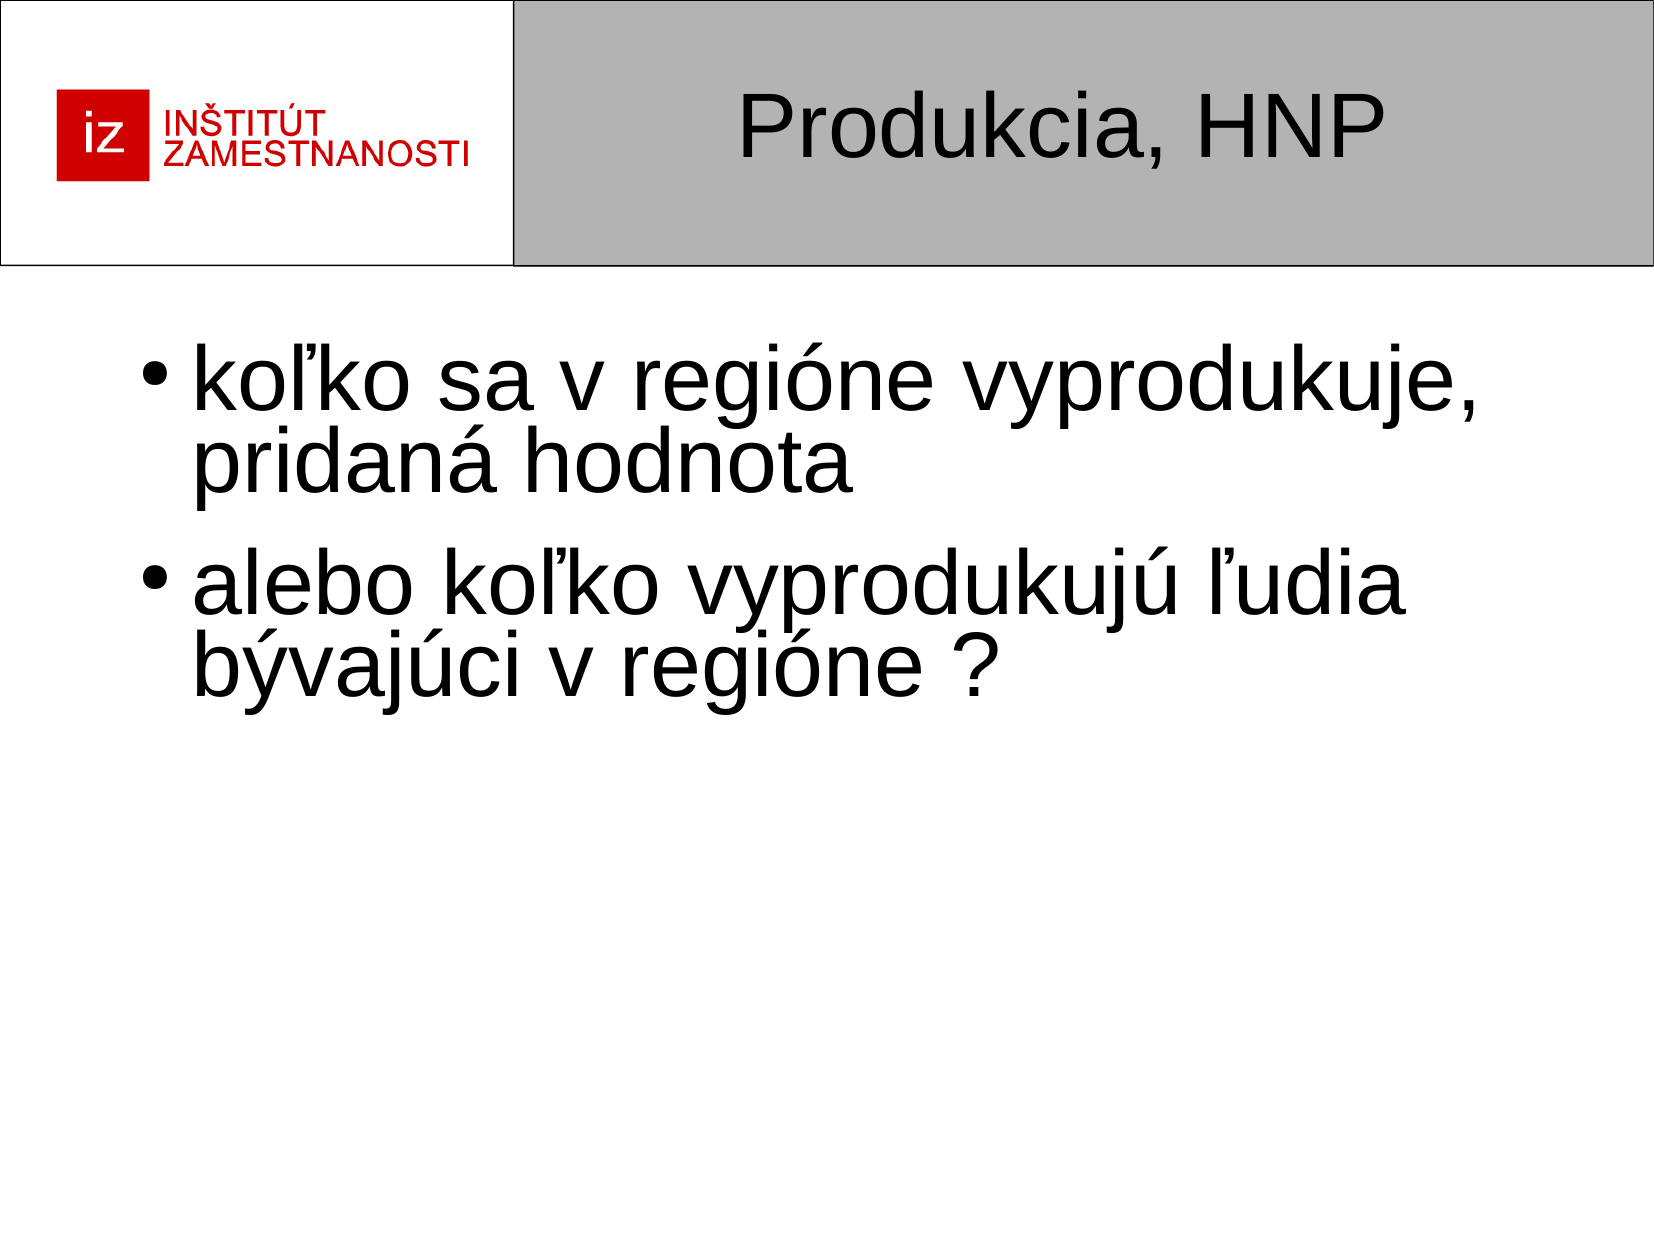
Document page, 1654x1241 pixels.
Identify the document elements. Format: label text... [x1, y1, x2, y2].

picture [5, 8, 512, 257]
list koľko sa v regióne vyprodukuje, pridaná hodnota alebo koľko vyprodukujú ľudia bývajúci v regióne ? [121, 344, 1533, 1112]
title Produkcia, HNP [561, 37, 1565, 229]
